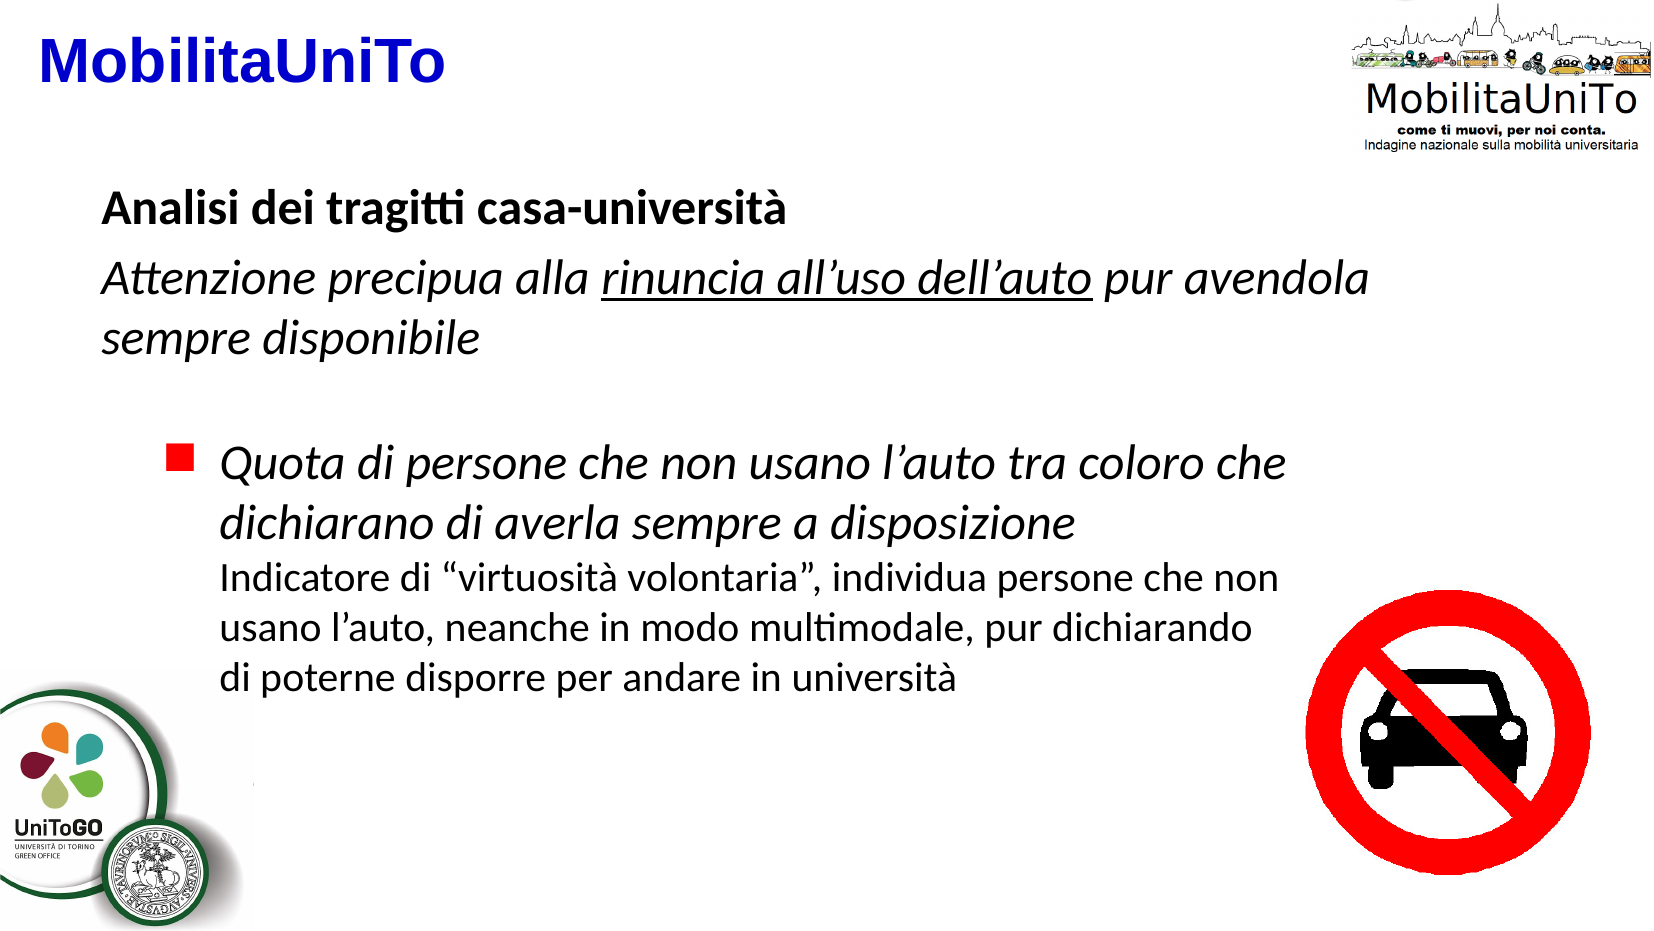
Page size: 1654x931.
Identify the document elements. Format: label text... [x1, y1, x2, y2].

picture [0, 670, 254, 931]
text_box Analisi dei tragitti casa-università Attenzione precipua alla rinuncia all’uso dell’auto pur avendola sempre disponibile Quota di persone che non usano l’auto tra coloro che dichiarano di averla sempre a disposizione Indicatore di “virtuosità volontaria”, individua persone che non usano l’auto, neanche in modo multimodale, pur dichiarando di poterne disporre per andare in università [86, 166, 1459, 732]
picture [1302, 586, 1595, 879]
text_box MobilitaUniTo [23, 18, 471, 103]
picture [1349, 0, 1654, 152]
